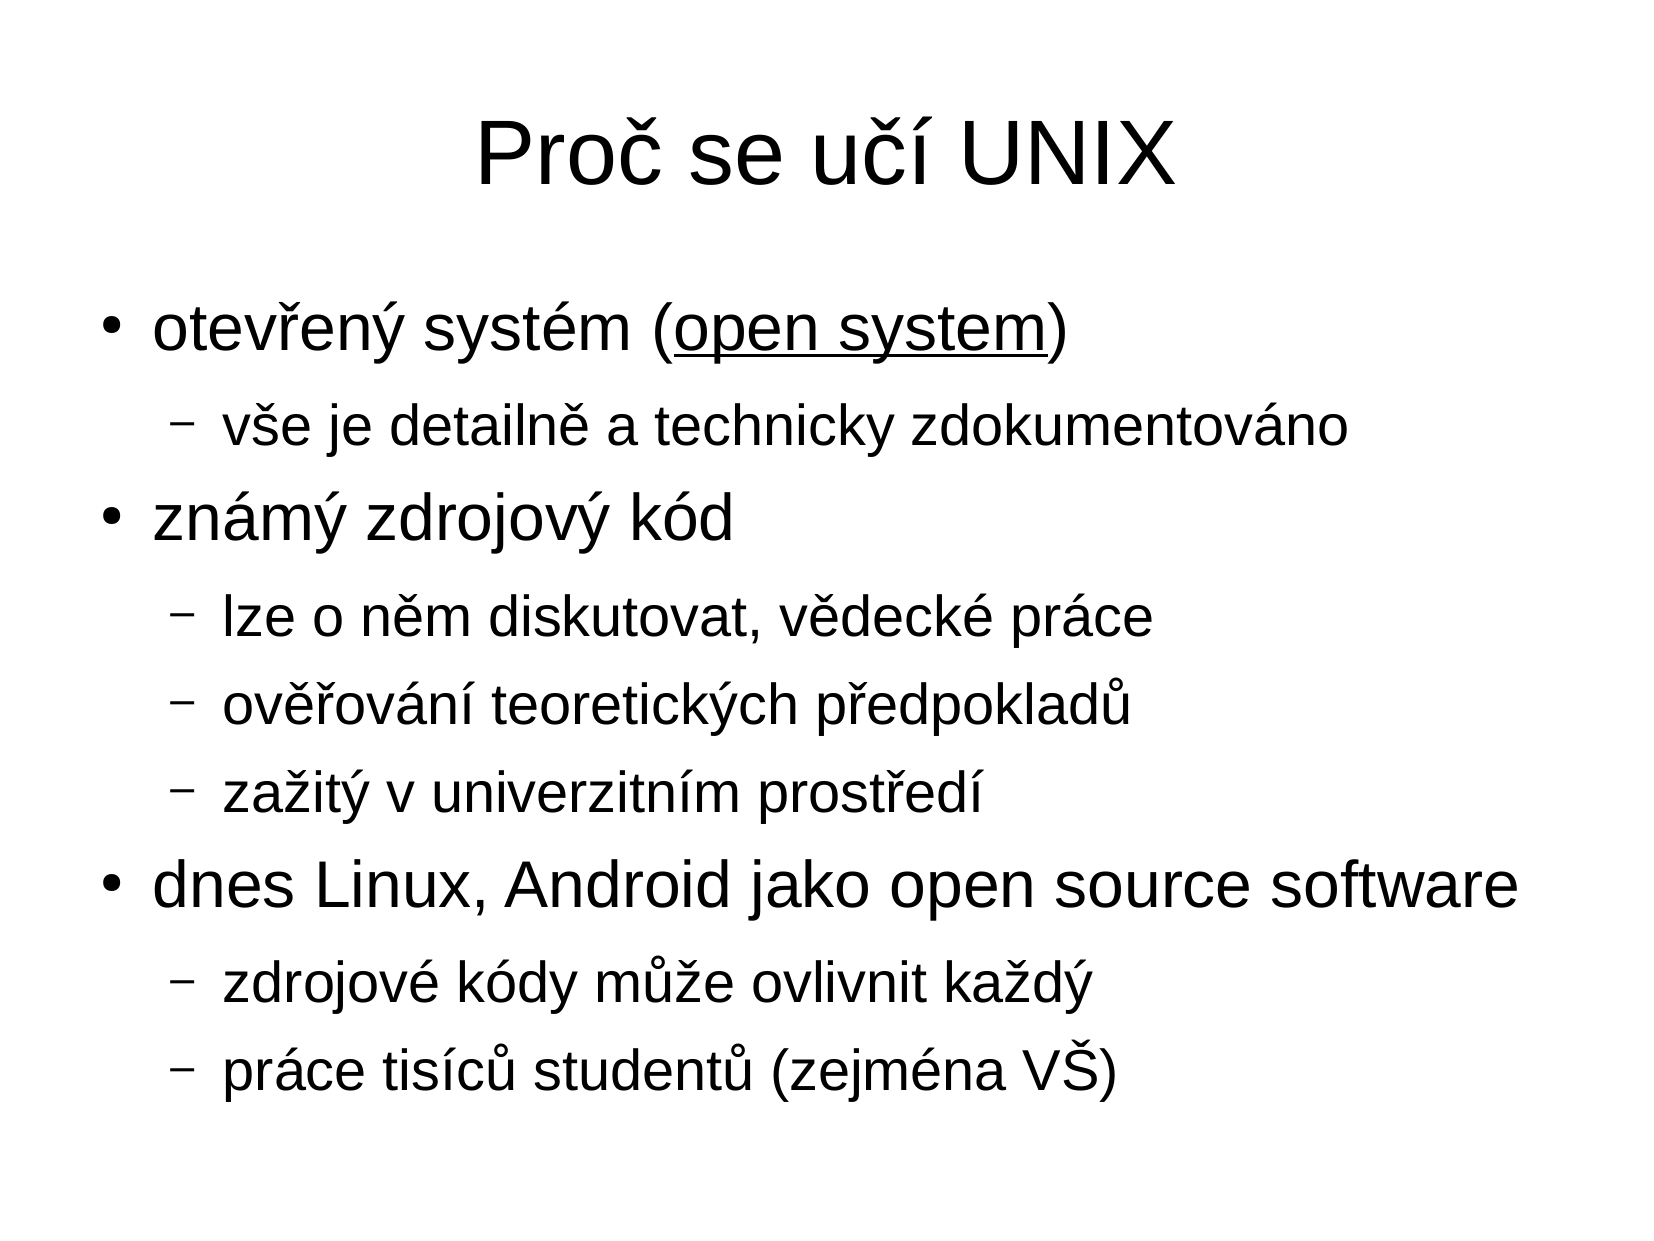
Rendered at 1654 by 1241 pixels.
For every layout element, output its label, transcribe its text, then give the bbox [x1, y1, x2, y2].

title Proč se učí UNIX [82, 56, 1571, 250]
list otevřený systém (open system) vše je detailně a technicky zdokumentováno známý zdrojový kód lze o něm diskutovat, vědecké práce ověřování teoretických předpokladů zažitý v univerzitním prostředí dnes Linux, Android jako open source software zdrojové kódy může ovlivnit každý práce tisíců studentů (zejména VŠ) [82, 290, 1571, 1110]
